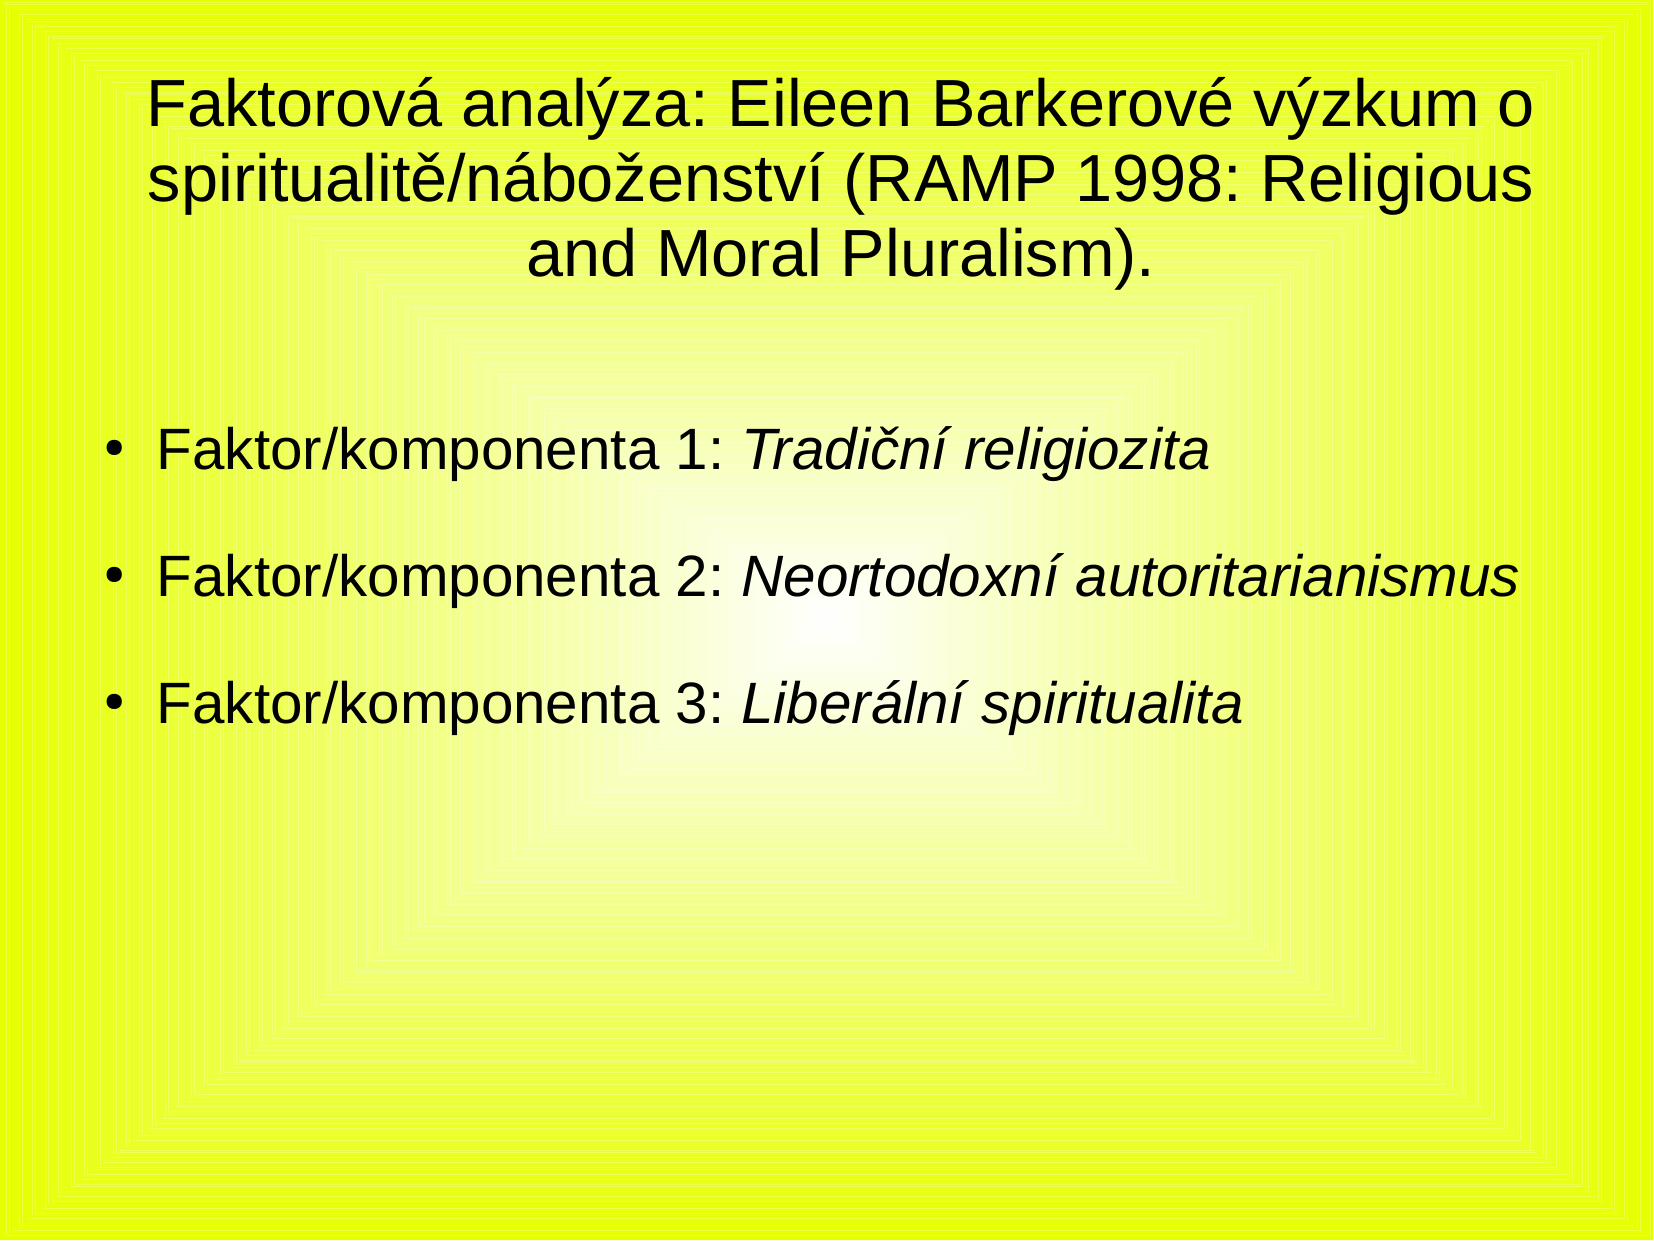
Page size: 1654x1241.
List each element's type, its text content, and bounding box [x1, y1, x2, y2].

text_box Faktorová analýza: Eileen Barkerové výzkum o spiritualitě/náboženství (RAMP 1998: Religious and Moral Pluralism). [88, 59, 1595, 299]
list Faktor/komponenta 1: Tradiční religiozita Faktor/komponenta 2: Neortodoxní autoritarianismus Faktor/komponenta 3: Liberální spiritualita [82, 383, 1571, 1109]
